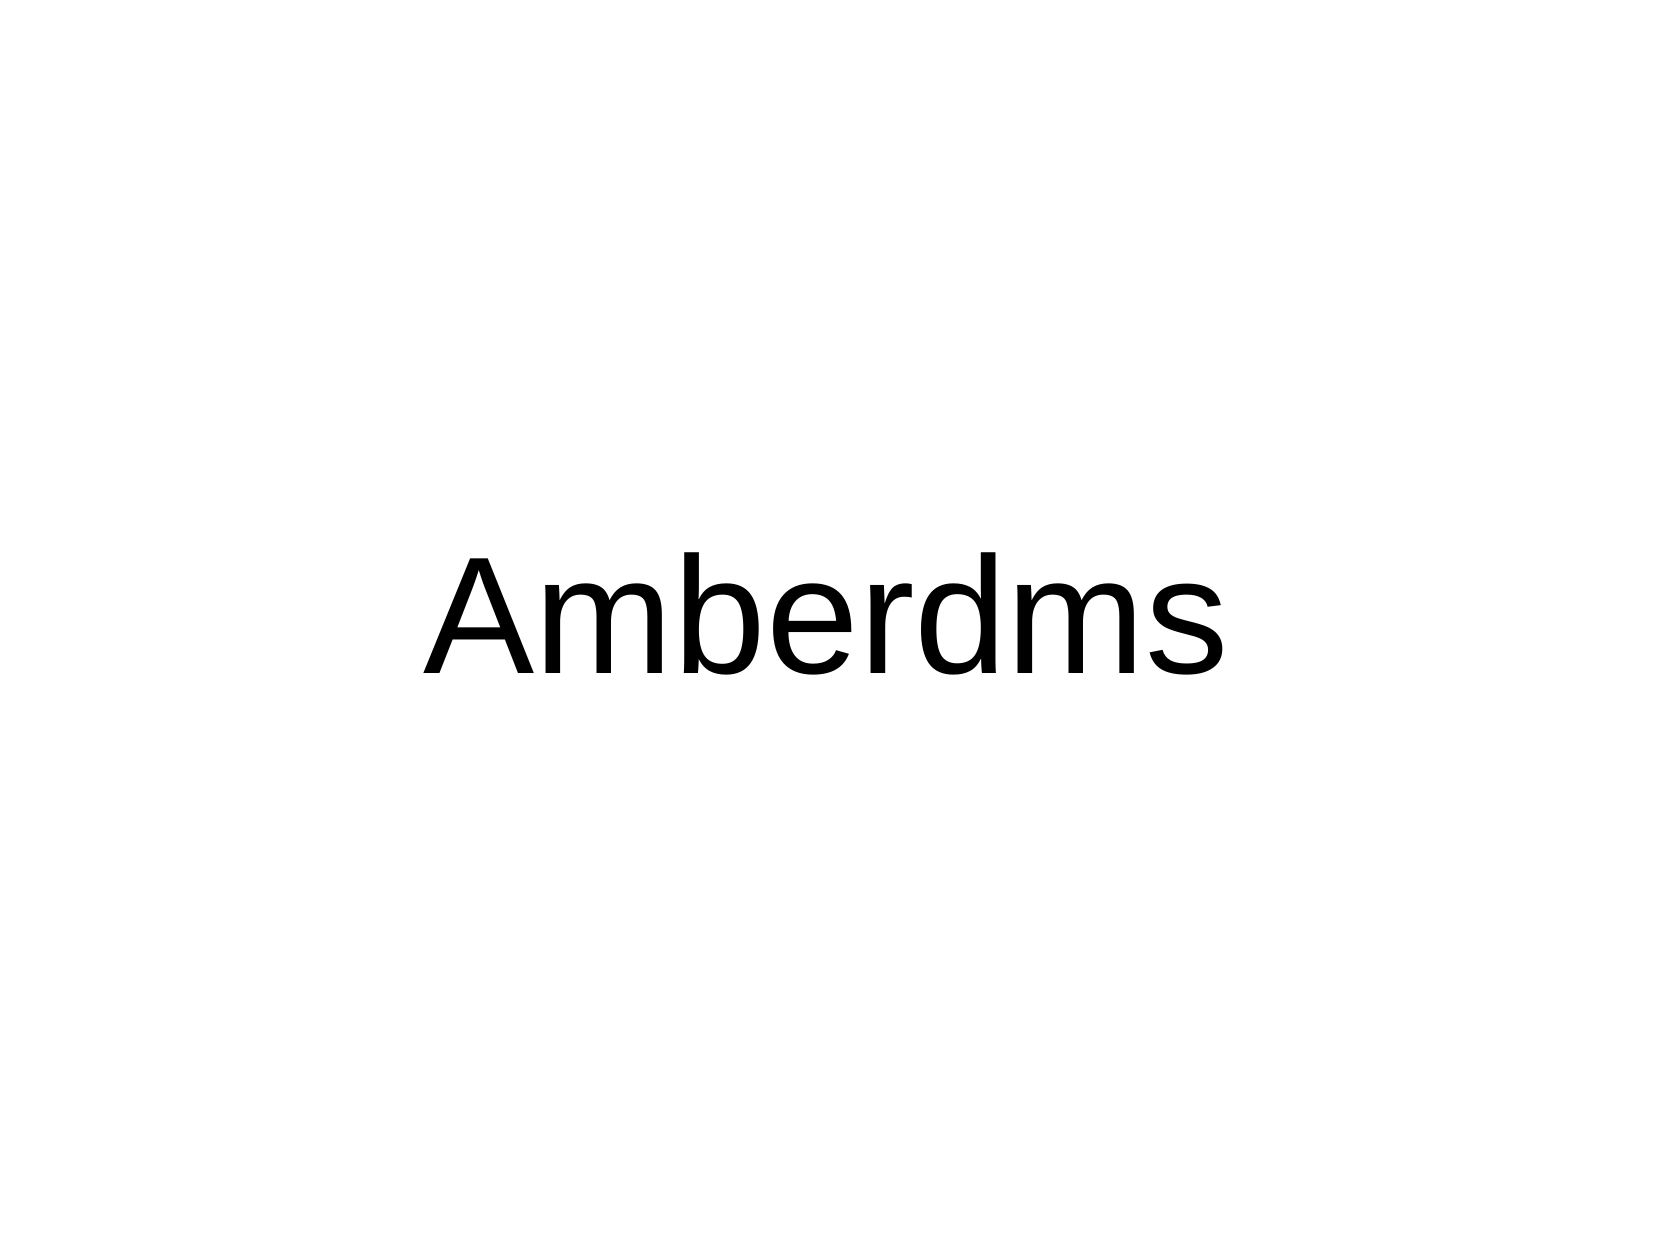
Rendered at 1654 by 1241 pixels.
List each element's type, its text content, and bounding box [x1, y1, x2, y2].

title Amberdms [82, 56, 1571, 1174]
